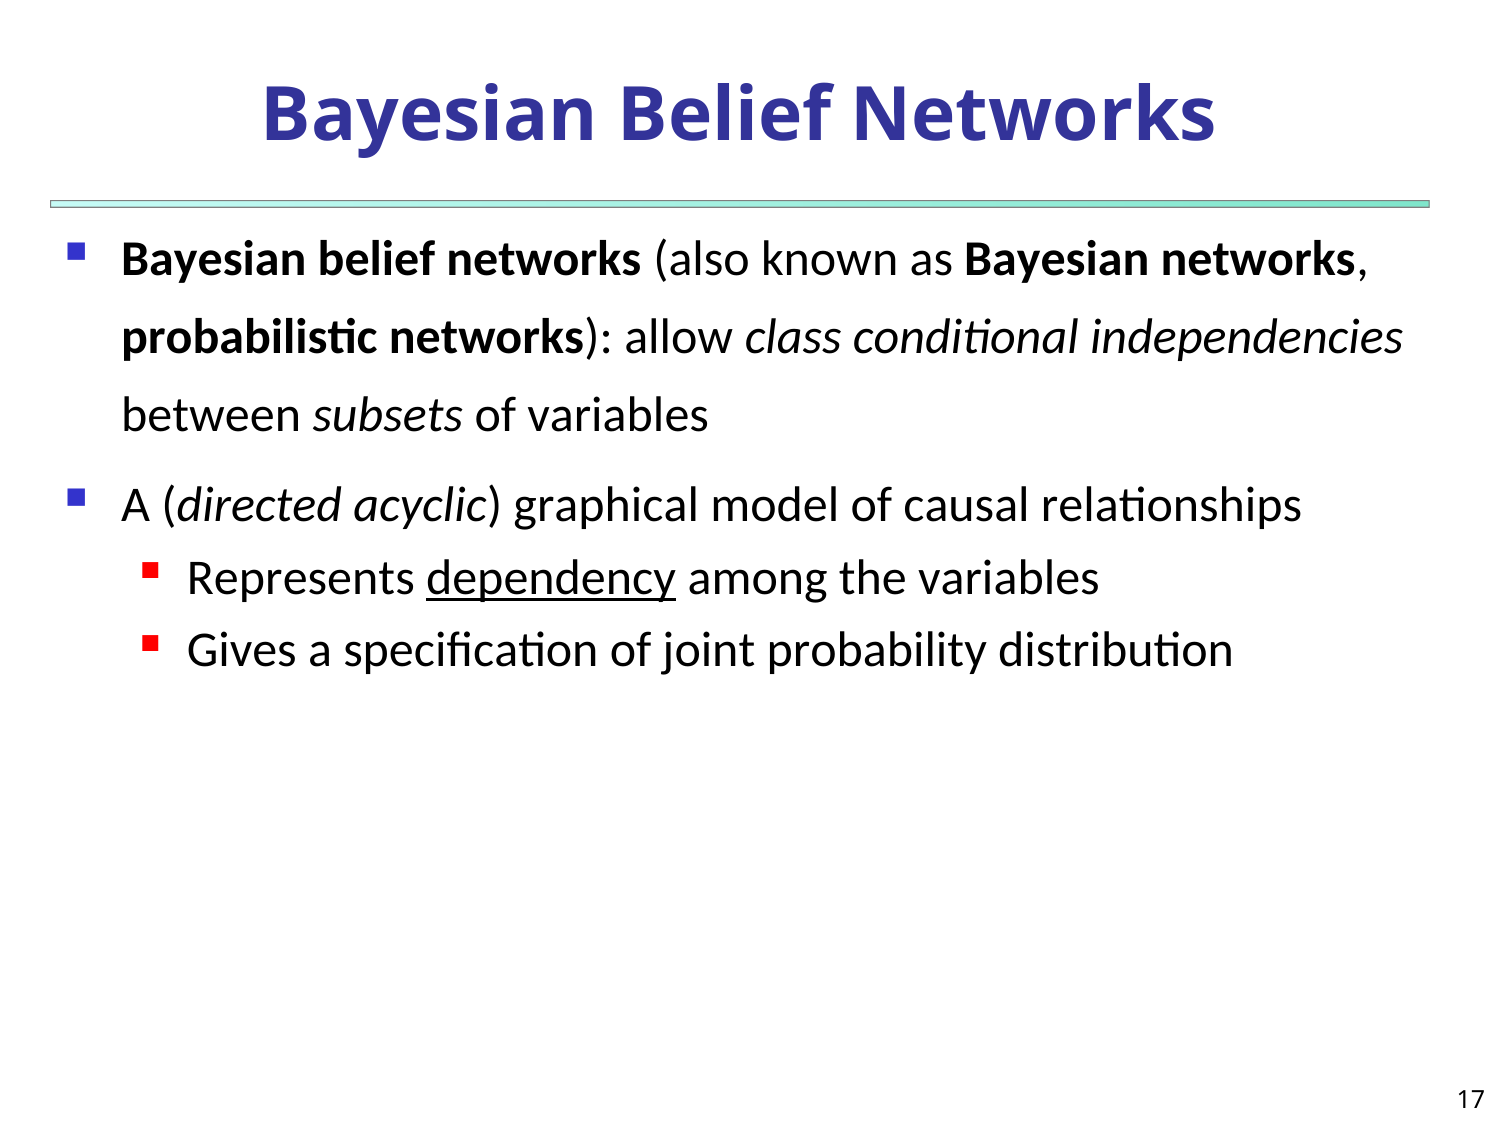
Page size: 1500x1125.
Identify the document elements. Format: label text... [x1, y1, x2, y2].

list Bayesian belief networks (also known as Bayesian networks, probabilistic networks): allow class conditional independencies between subsets of variables A (directed acyclic) graphical model of causal relationships Represents dependency among the variables Gives a specification of joint probability distribution [50, 199, 1450, 883]
title Bayesian Belief Networks [50, 57, 1429, 163]
text_box <number> [1187, 1062, 1500, 1125]
